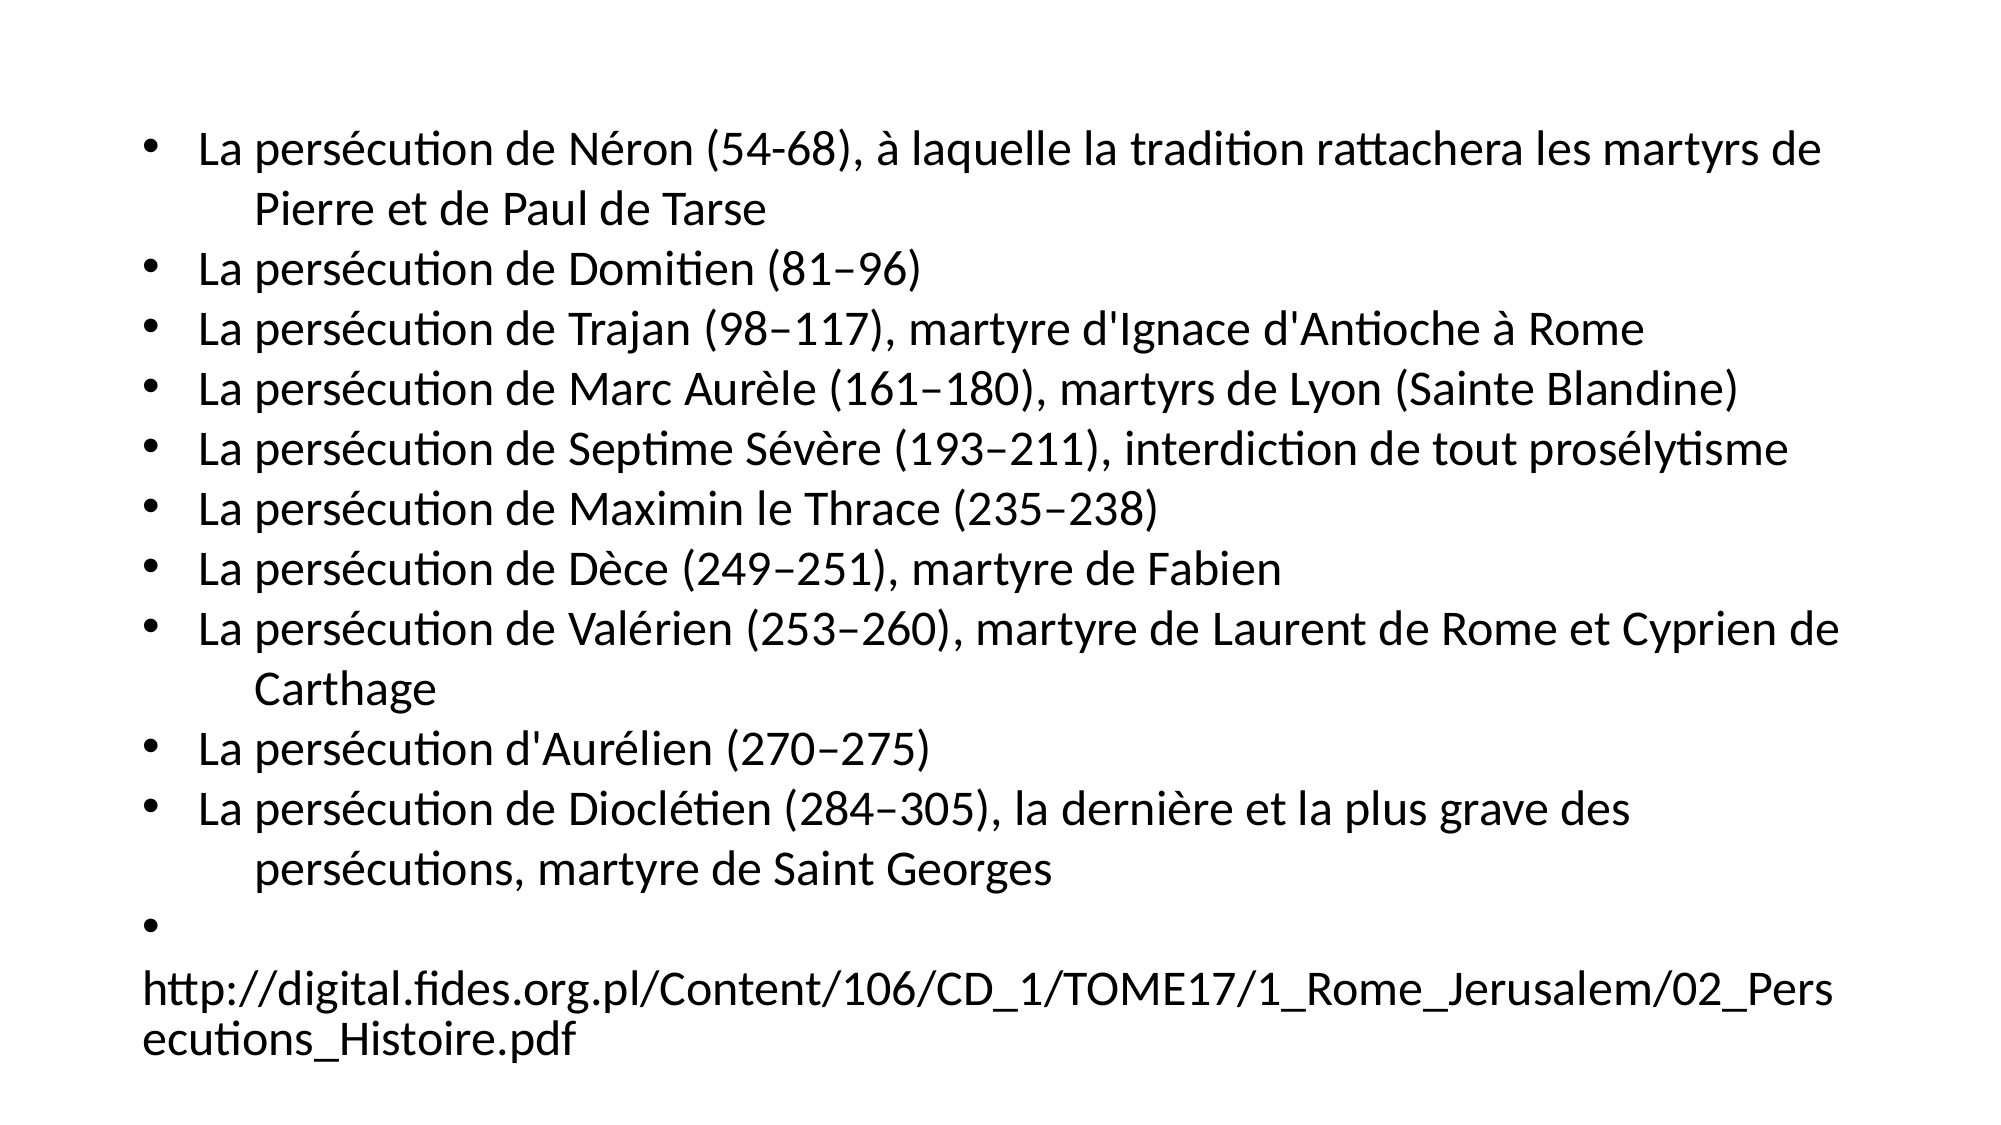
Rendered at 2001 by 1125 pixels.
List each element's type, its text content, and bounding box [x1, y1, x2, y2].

text_box La persécution de Néron (54-68), à laquelle la tradition rattachera les martyrs de Pierre et de Paul de Tarse La persécution de Domitien (81–96) La persécution de Trajan (98–117), martyre d'Ignace d'Antioche à Rome La persécution de Marc Aurèle (161–180), martyrs de Lyon (Sainte Blandine) La persécution de Septime Sévère (193–211), interdiction de tout prosélytisme La persécution de Maximin le Thrace (235–238) La persécution de Dèce (249–251), martyre de Fabien La persécution de Valérien (253–260), martyre de Laurent de Rome et Cyprien de Carthage La persécution d'Aurélien (270–275) La persécution de Dioclétien (284–305), la dernière et la plus grave des persécutions, martyre de Saint Georges http://digital.fides.org.pl/Content/106/CD_1/TOME17/1_Rome_Jerusalem/02_Persecutions_Histoire.pdf [127, 108, 1874, 1093]
